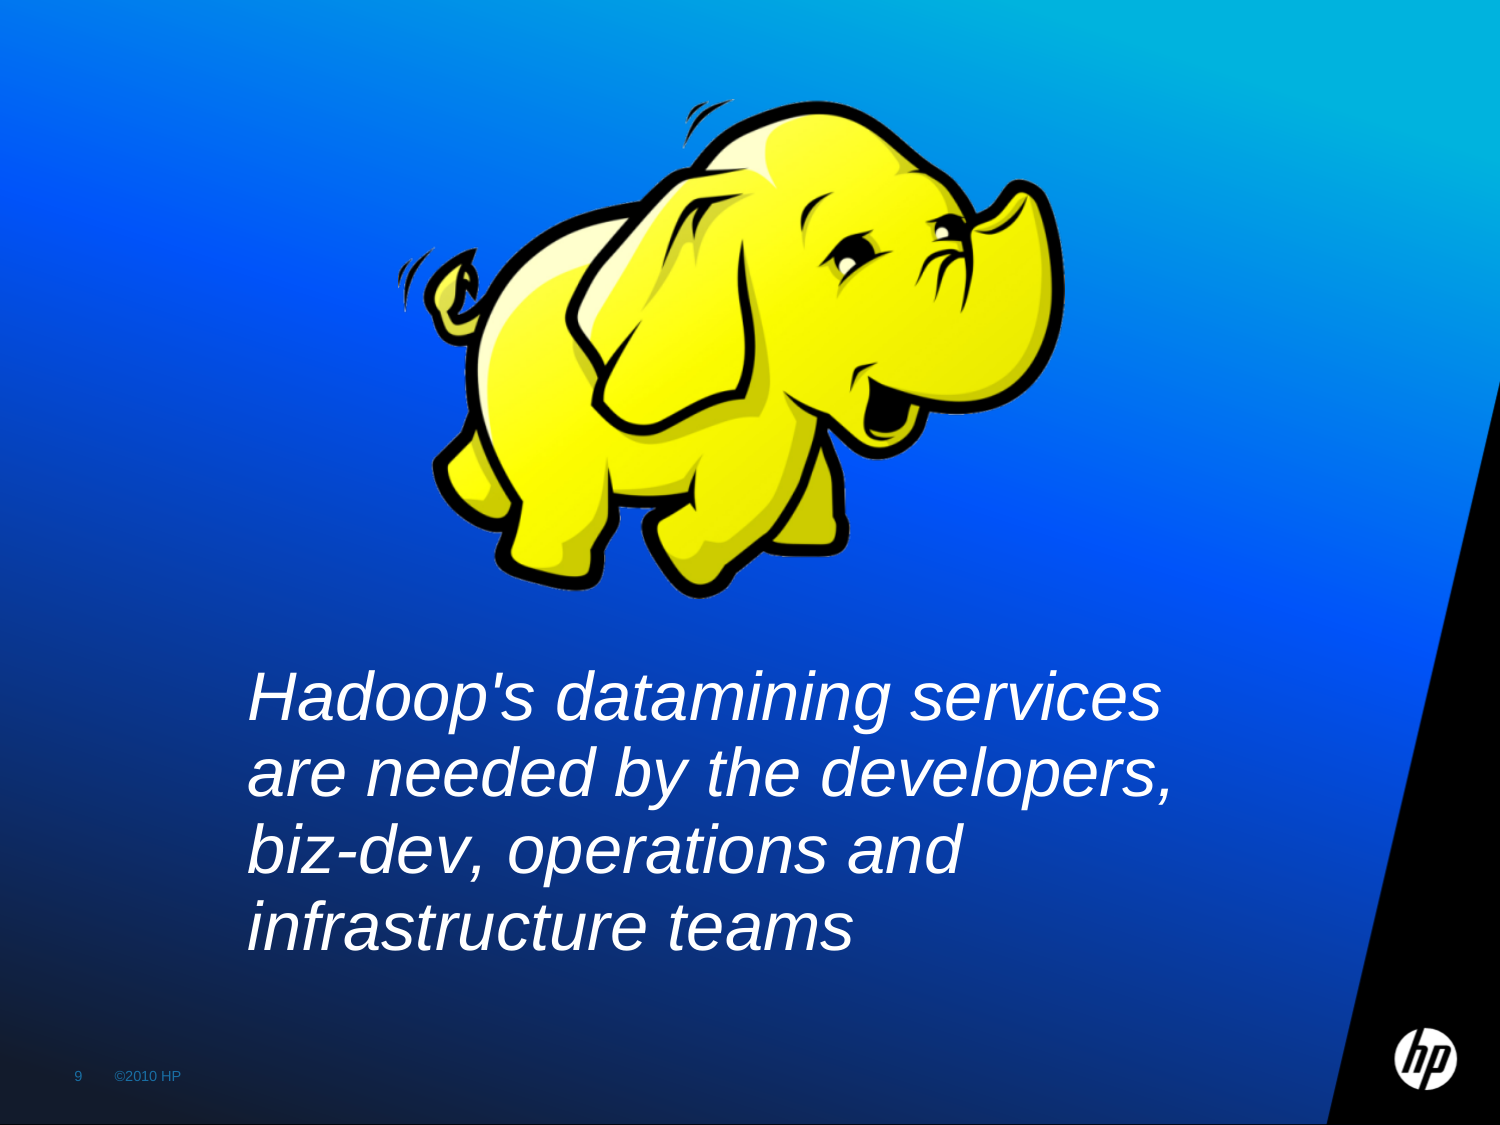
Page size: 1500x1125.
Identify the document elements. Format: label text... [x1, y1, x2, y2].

picture [0, 0, 1500, 1125]
text_box Hadoop's datamining services are needed by the developers, biz-dev, operations and infrastructure teams [233, 646, 1211, 974]
